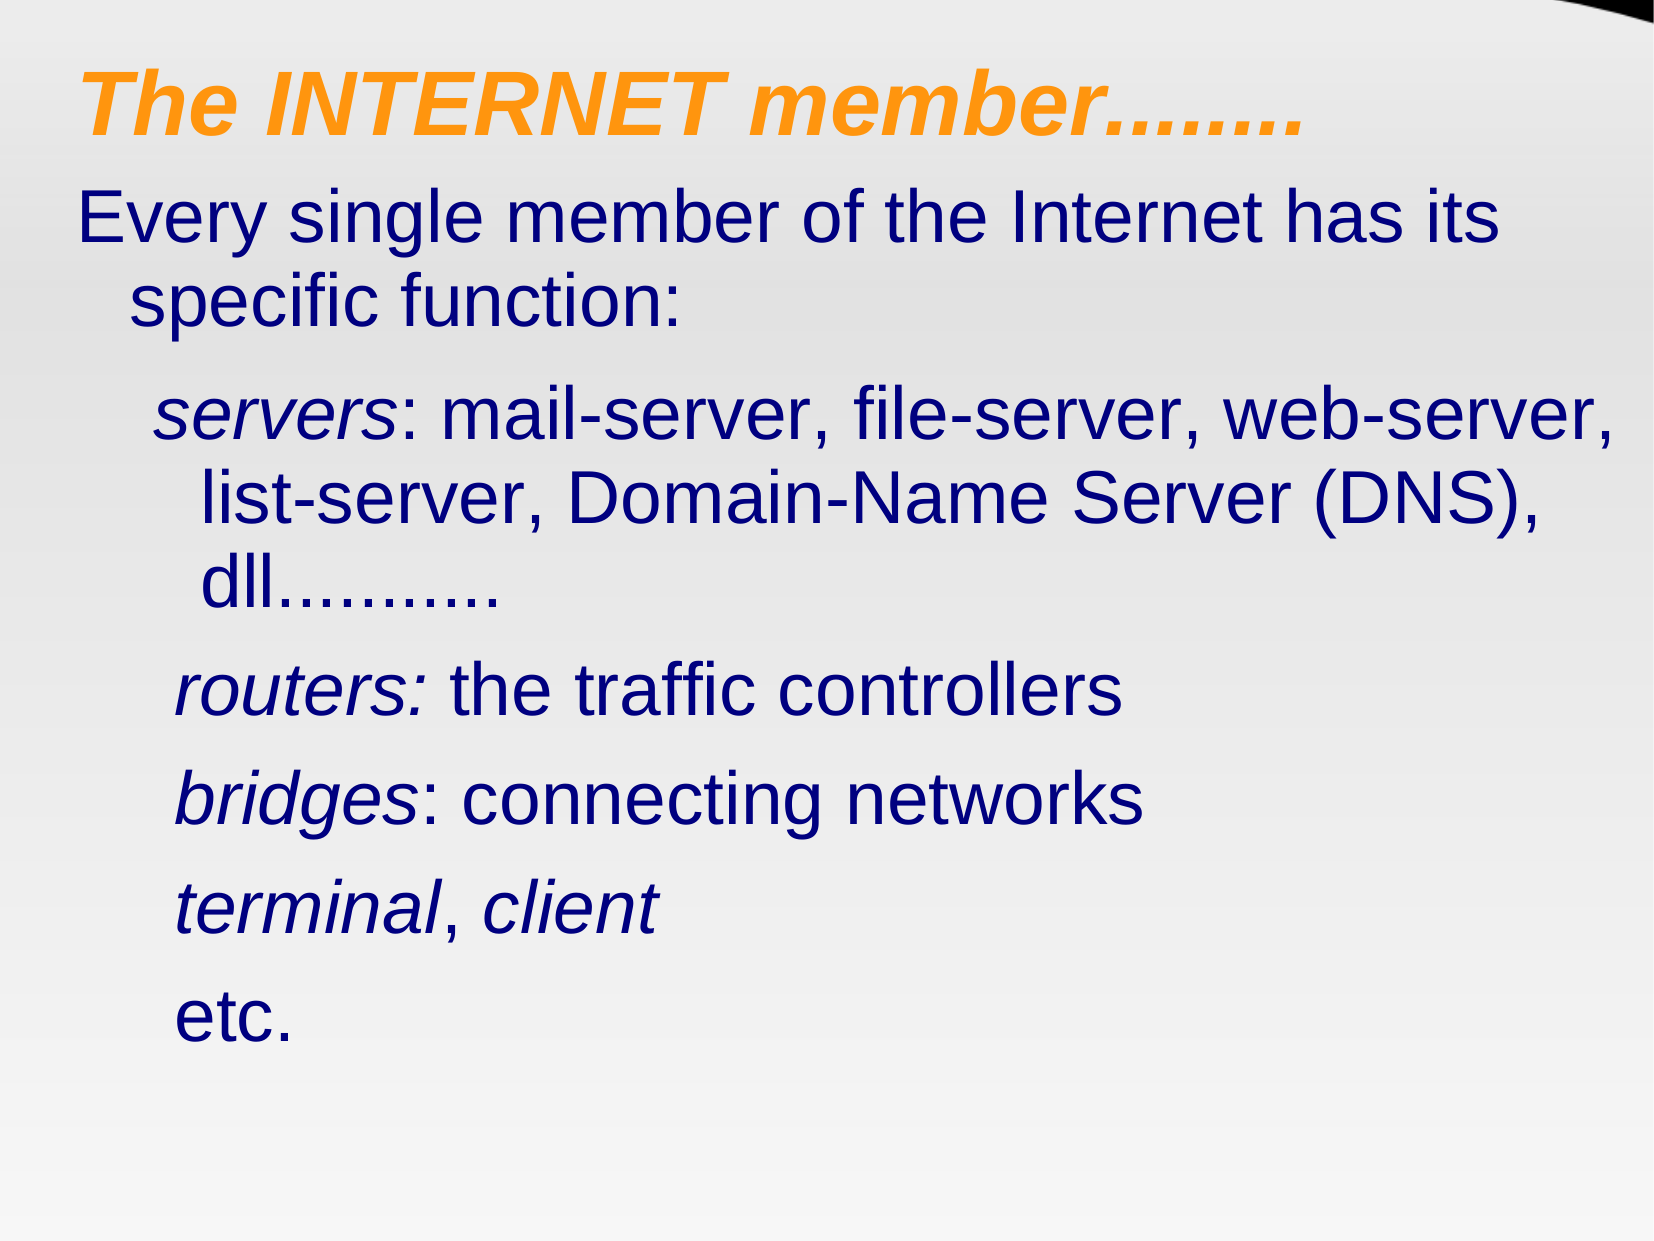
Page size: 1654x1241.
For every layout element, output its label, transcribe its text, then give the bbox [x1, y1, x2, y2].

title The INTERNET member........ [76, 7, 1565, 174]
picture [0, 0, 1654, 1241]
list Every single member of the Internet has its specific function: servers: mail-server, file-server, web-server, list-server, Domain-Name Server (DNS), dll........... routers: the traffic controllers bridges‏: connecting networks terminal, client etc. [59, 174, 1624, 1211]
